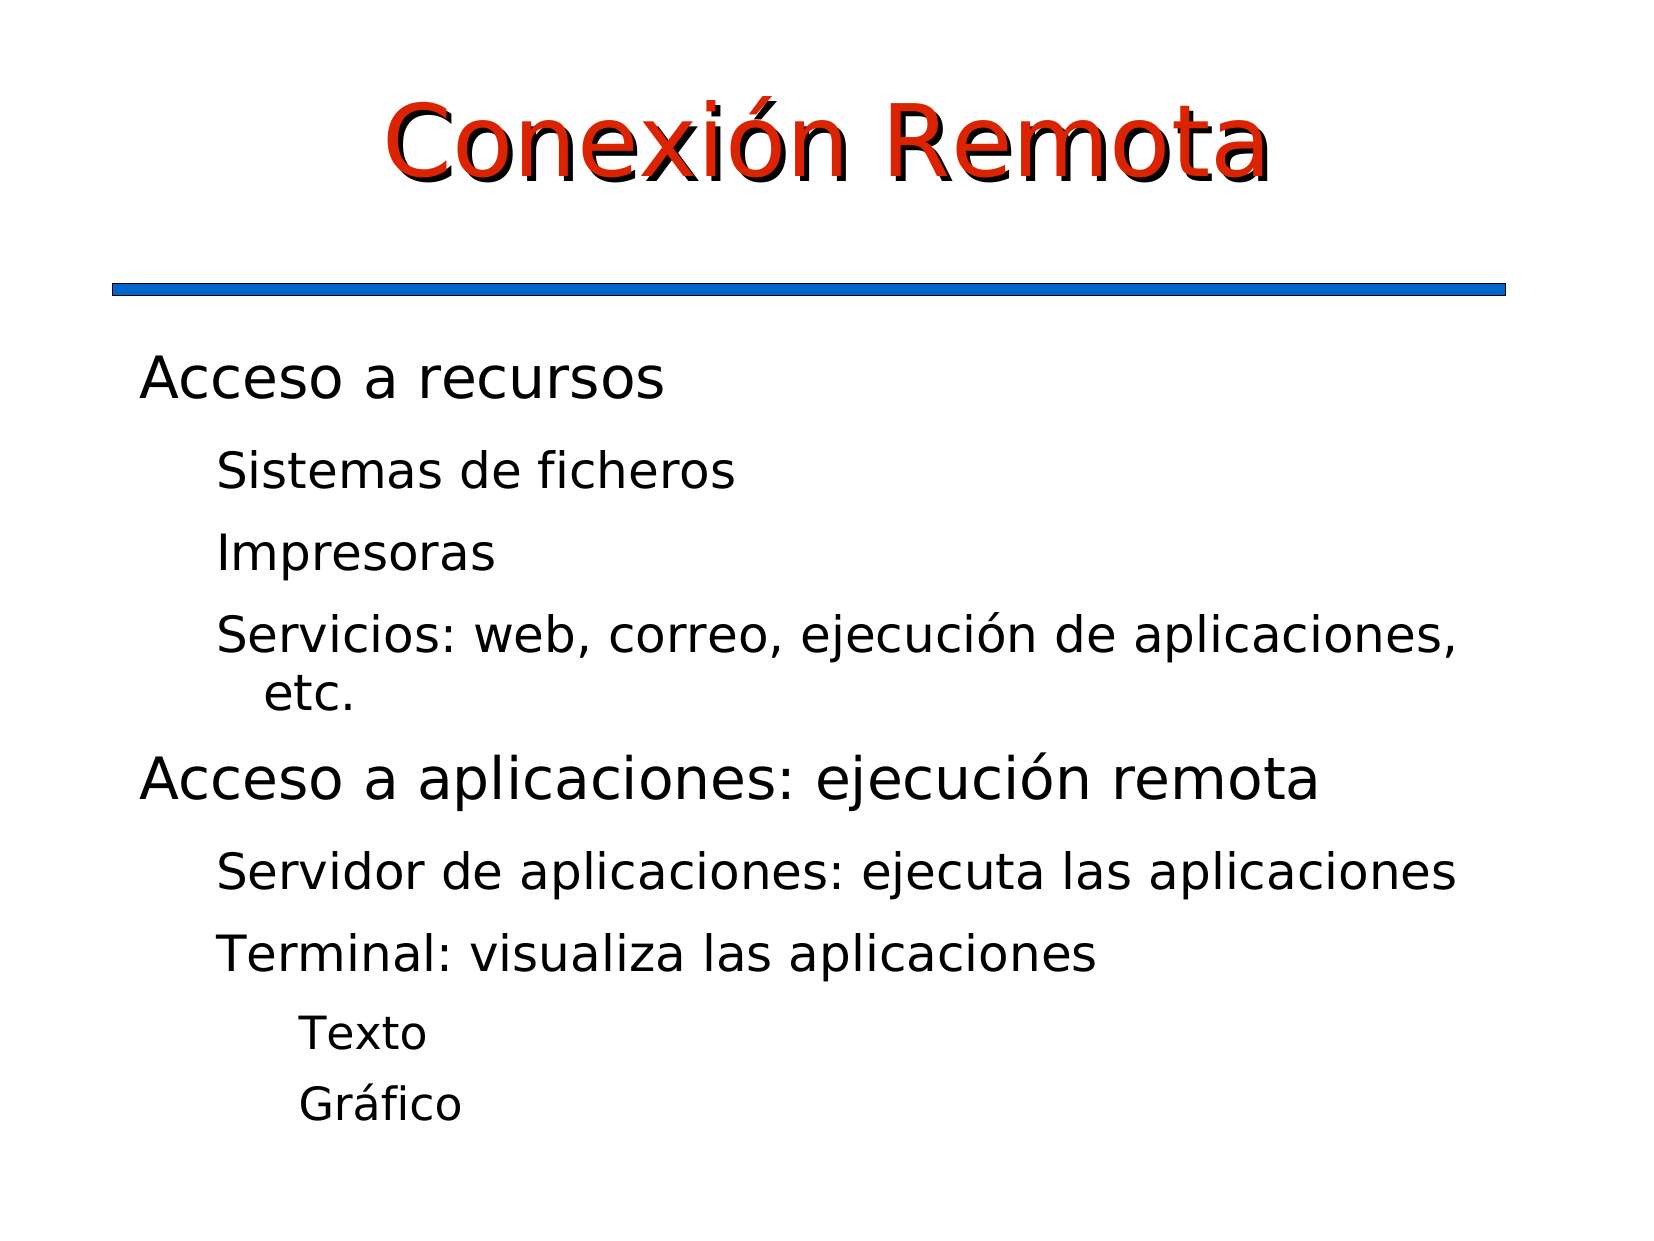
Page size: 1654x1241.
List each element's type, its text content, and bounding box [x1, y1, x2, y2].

title Conexión Remota [121, 37, 1534, 246]
list Acceso a recursos Sistemas de ficheros Impresoras Servicios: web, correo, ejecución de aplicaciones, etc. Acceso a aplicaciones: ejecución remota Servidor de aplicaciones: ejecuta las aplicaciones Terminal: visualiza las aplicaciones Texto Gráfico [121, 344, 1534, 1131]
